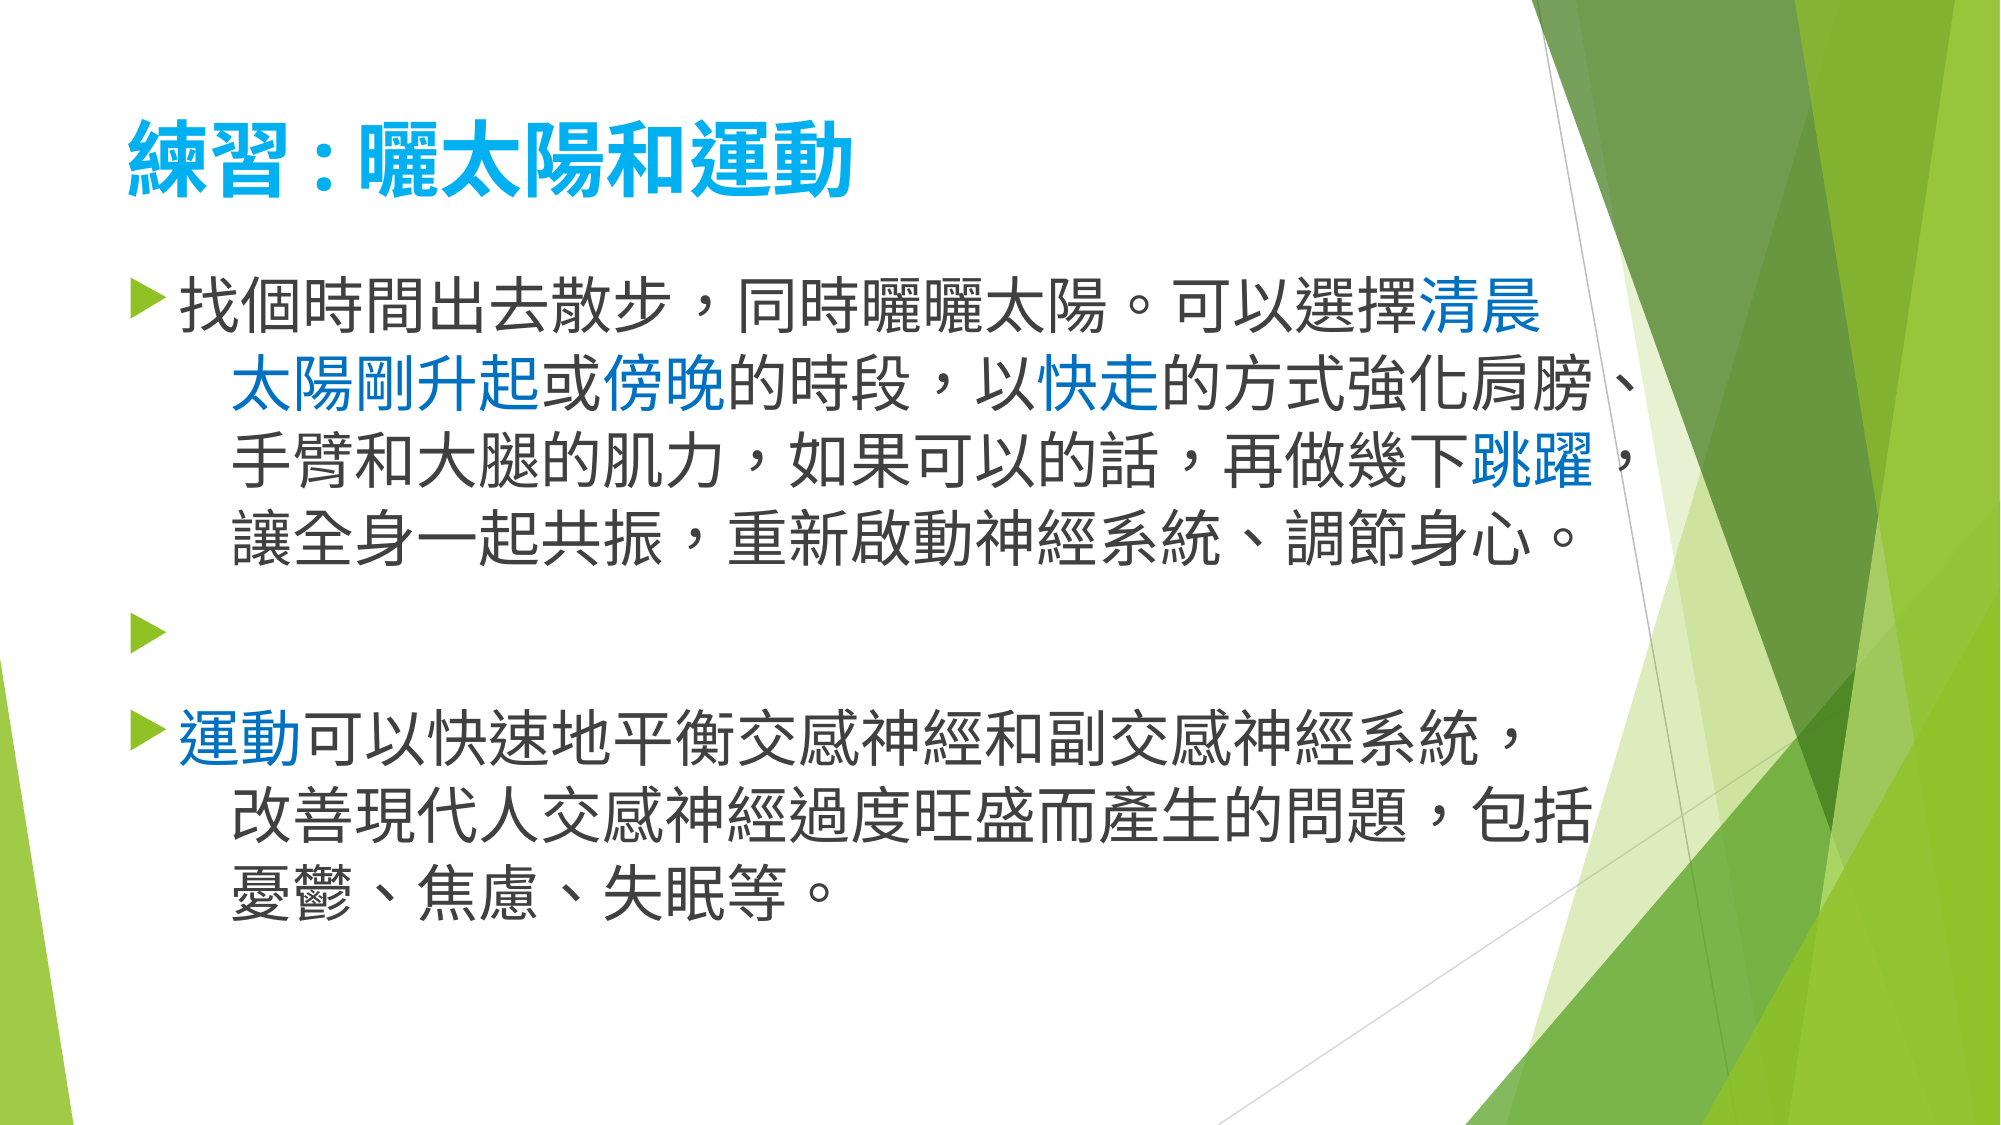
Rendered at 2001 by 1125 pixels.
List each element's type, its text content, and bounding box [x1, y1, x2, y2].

title 練習:曬太陽和運動 [111, 99, 1522, 256]
list 找個時間出去散步，同時曬曬太陽。可以選擇清晨太陽剛升起或傍晚的時段，以快走的方式強化肩膀、手臂和大腿的肌力，如果可以的話，再做幾下跳躍，讓全身一起共振，重新啟動神經系統、調節身心。 運動可以快速地平衡交感神經和副交感神經系統，改善現代人交感神經過度旺盛而產生的問題，包括憂鬱、焦慮、失眠等。 [111, 256, 1616, 973]
